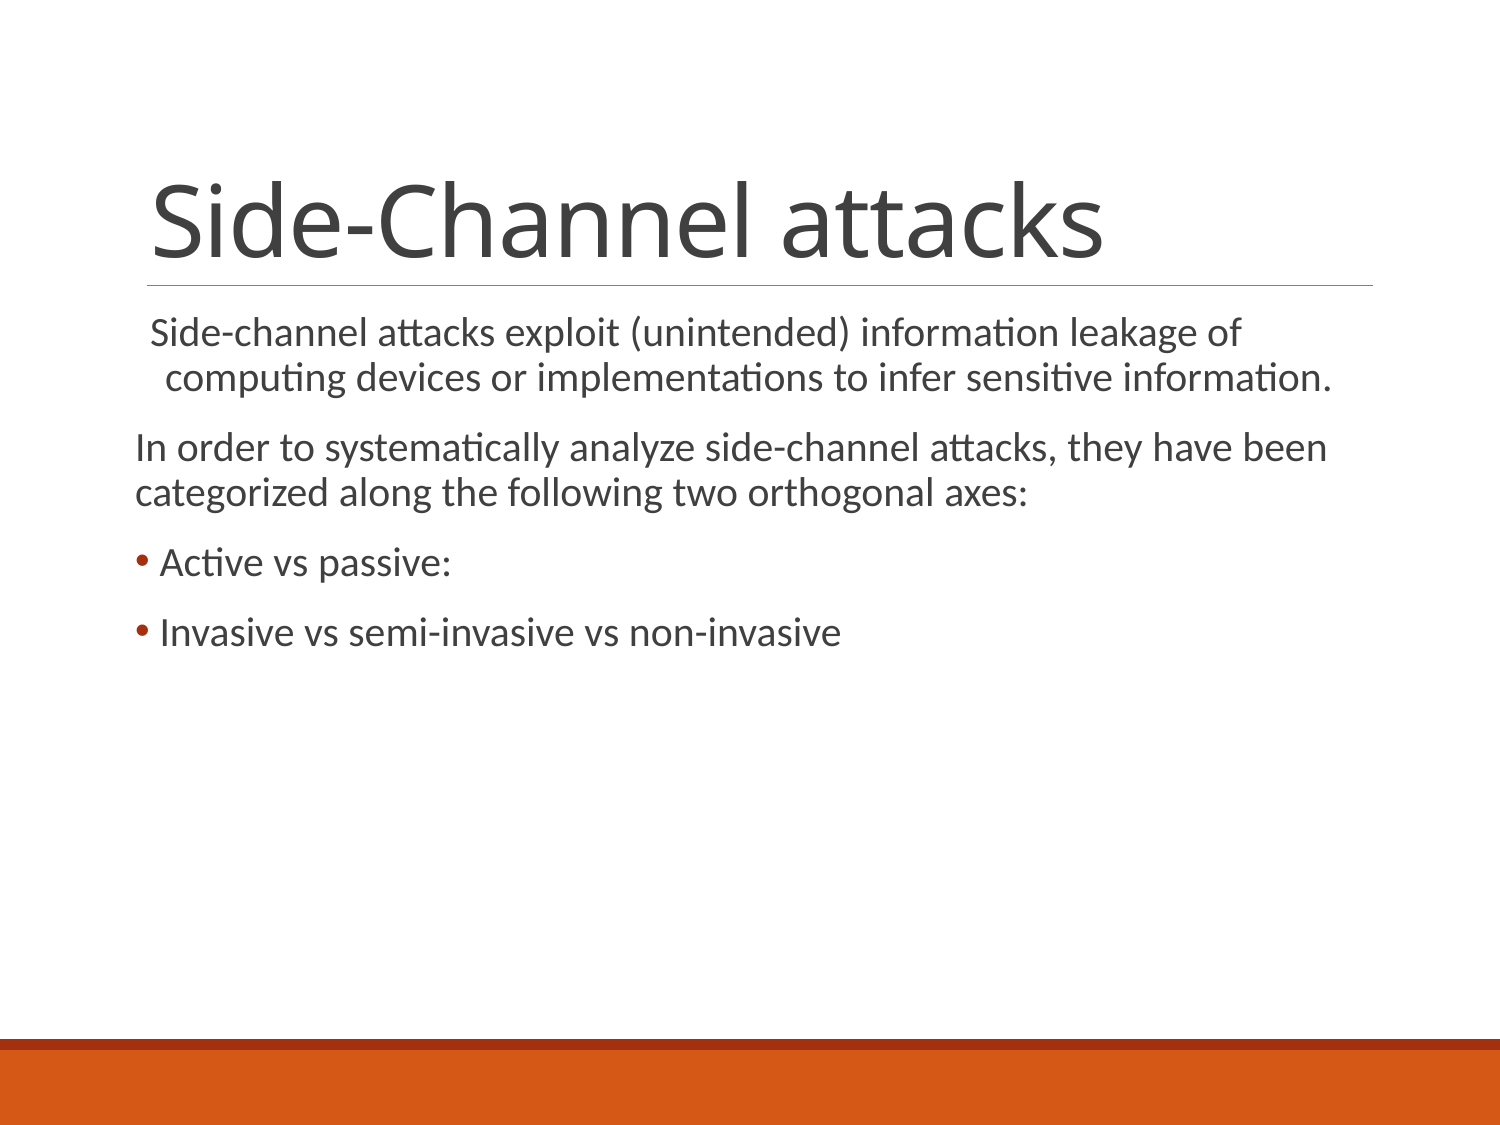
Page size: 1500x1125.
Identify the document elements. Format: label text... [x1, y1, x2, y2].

list Side-channel attacks exploit (unintended) information leakage of computing devices or implementations to infer sensitive information. In order to systematically analyze side-channel attacks, they have been categorized along the following two orthogonal axes: Active vs passive: Invasive vs semi-invasive vs non-invasive [135, 302, 1373, 963]
title Side-Channel attacks [135, 47, 1373, 286]
